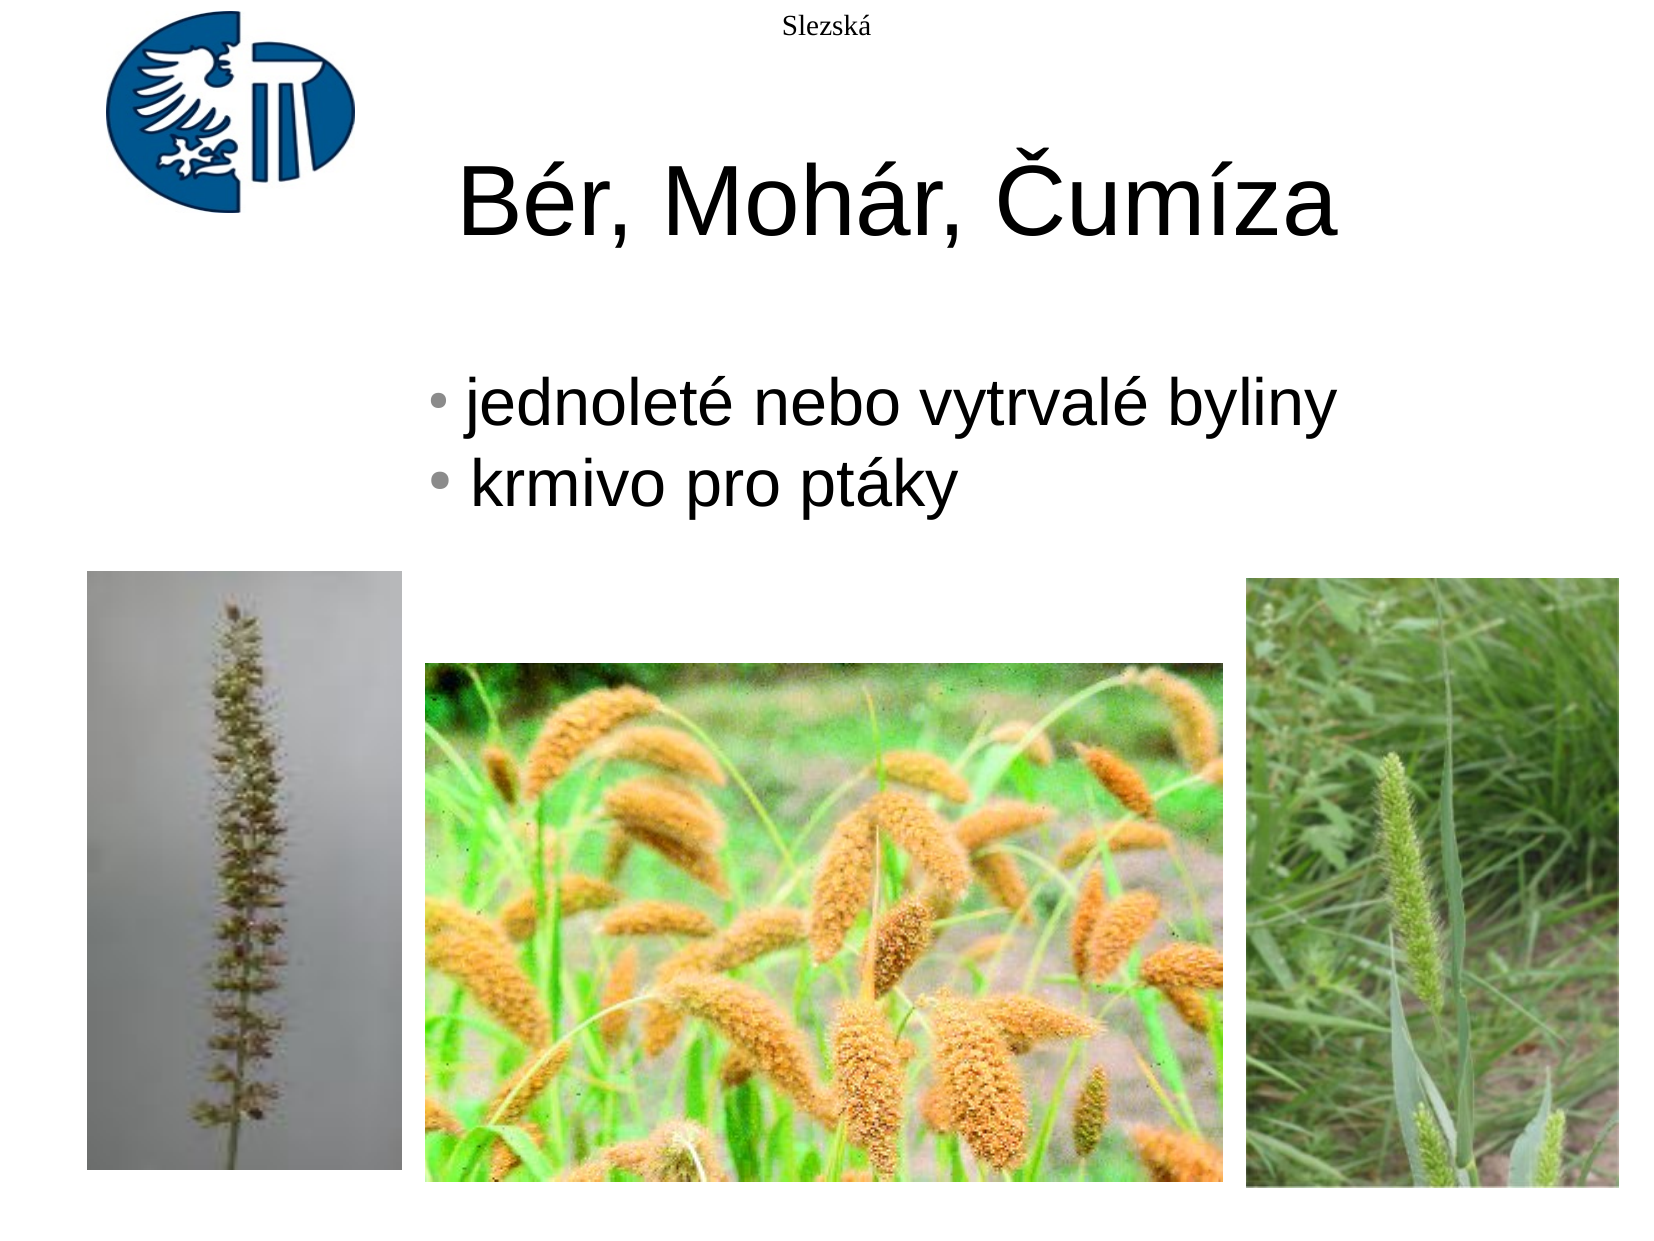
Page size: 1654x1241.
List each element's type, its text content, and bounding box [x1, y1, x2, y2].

picture [425, 663, 1223, 1182]
picture [87, 571, 402, 1170]
picture [106, 11, 355, 213]
text_box jednoleté nebo vytrvalé byliny krmivo pro ptáky [413, 357, 1371, 528]
title Bér, Mohár, Čumíza [153, 35, 1642, 367]
picture [1246, 578, 1619, 1188]
